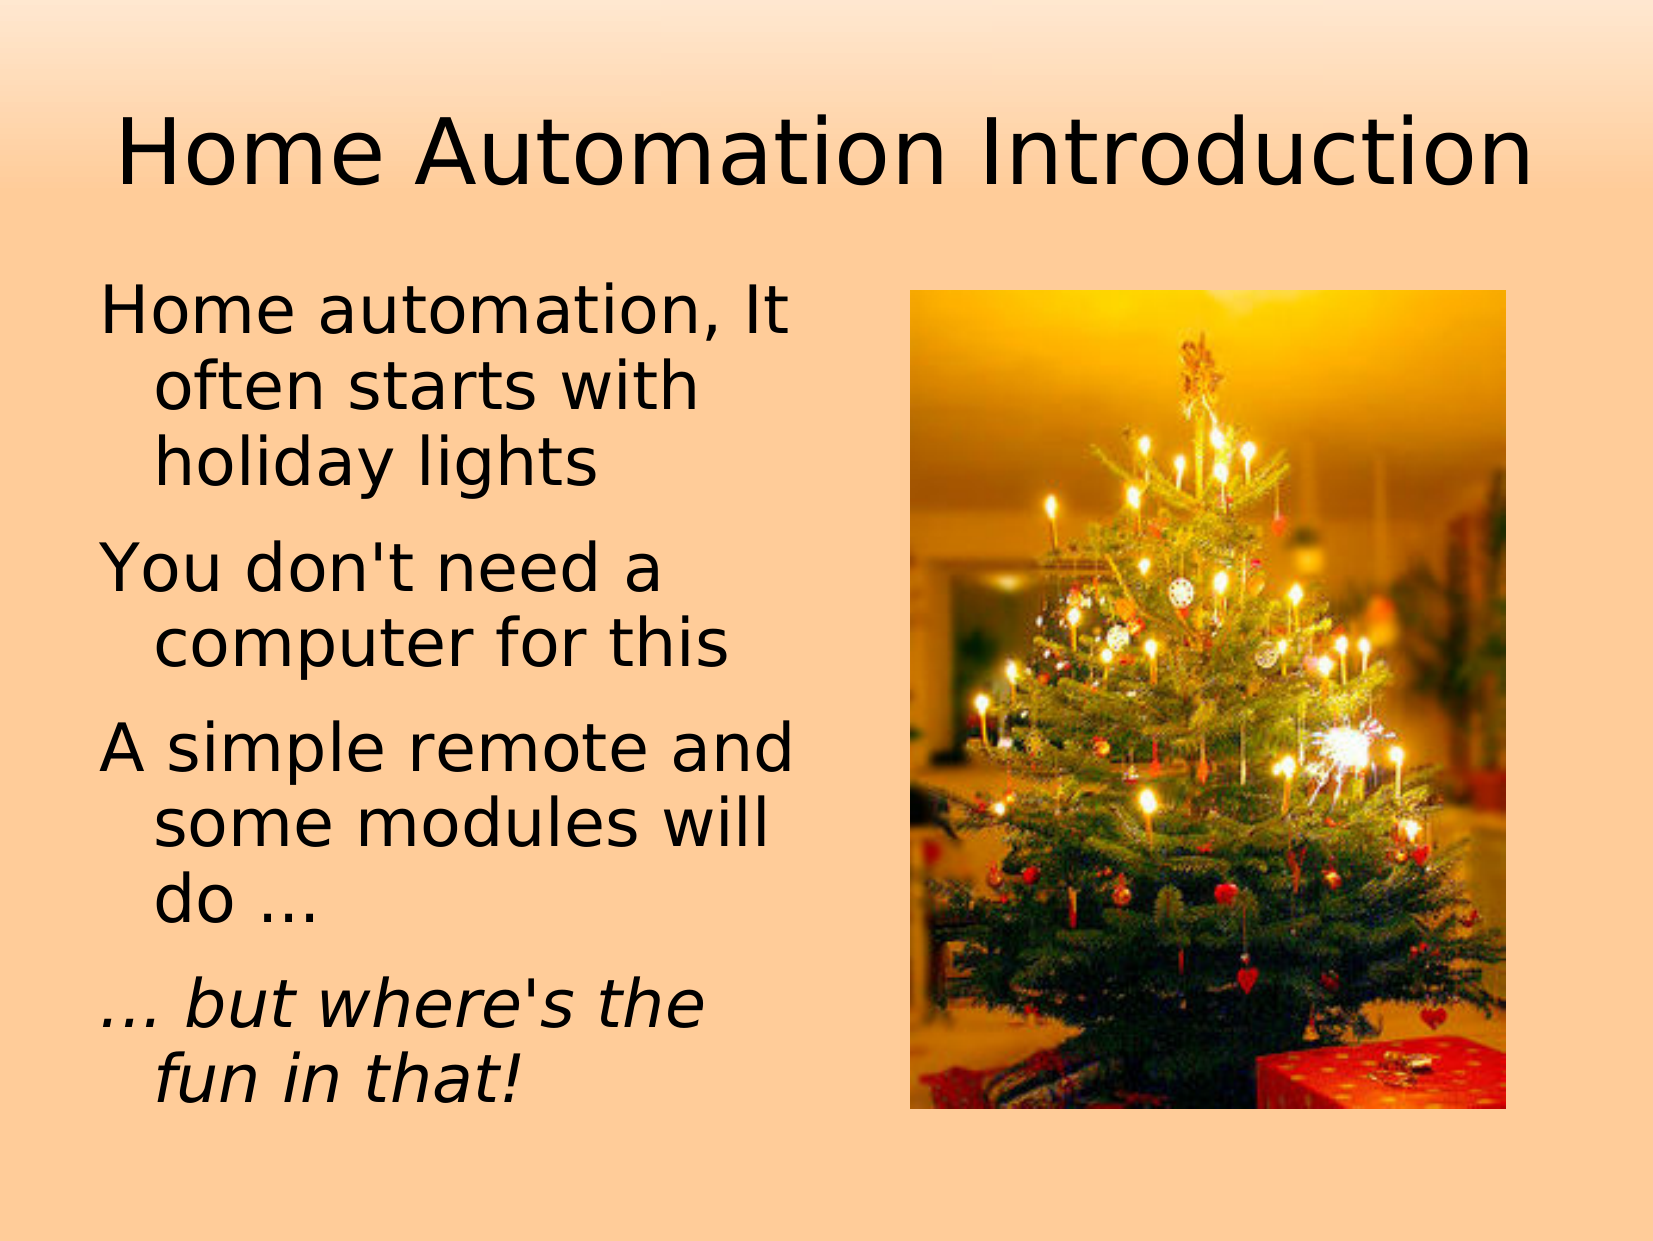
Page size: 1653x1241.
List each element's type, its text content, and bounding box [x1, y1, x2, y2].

list Home automation, It often starts with holiday lights You don't need a computer for this A simple remote and some modules will do ... ... but where's the fun in that! [82, 272, 809, 1120]
picture [0, 0, 1653, 188]
picture [910, 290, 1506, 1109]
title Home Automation Introduction [82, 49, 1571, 257]
